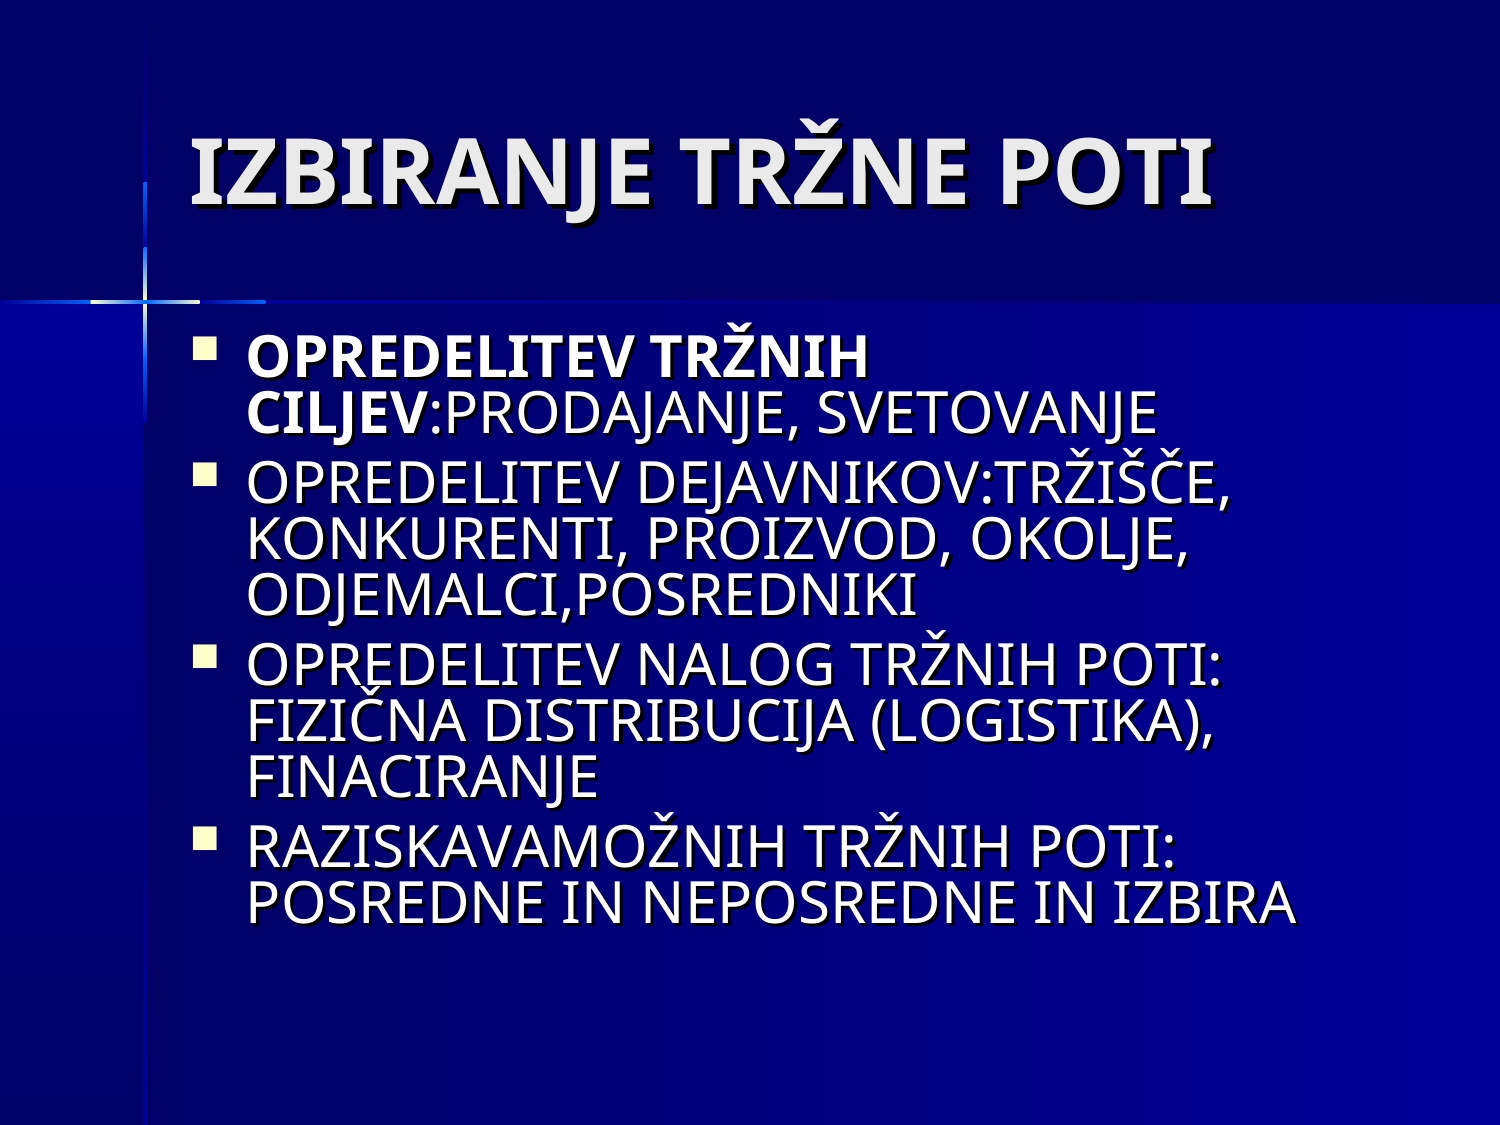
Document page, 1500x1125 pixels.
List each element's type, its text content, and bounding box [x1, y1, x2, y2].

title IZBIRANJE TRŽNE POTI [174, 49, 1413, 285]
list OPREDELITEV TRŽNIH CILJEV:PRODAJANJE, SVETOVANJE OPREDELITEV DEJAVNIKOV:TRŽIŠČE, KONKURENTI, PROIZVOD, OKOLJE, ODJEMALCI,POSREDNIKI OPREDELITEV NALOG TRŽNIH POTI: FIZIČNA DISTRIBUCIJA (LOGISTIKA), FINACIRANJE RAZISKAVAMOŽNIH TRŽNIH POTI: POSREDNE IN NEPOSREDNE IN IZBIRA [174, 324, 1413, 1001]
